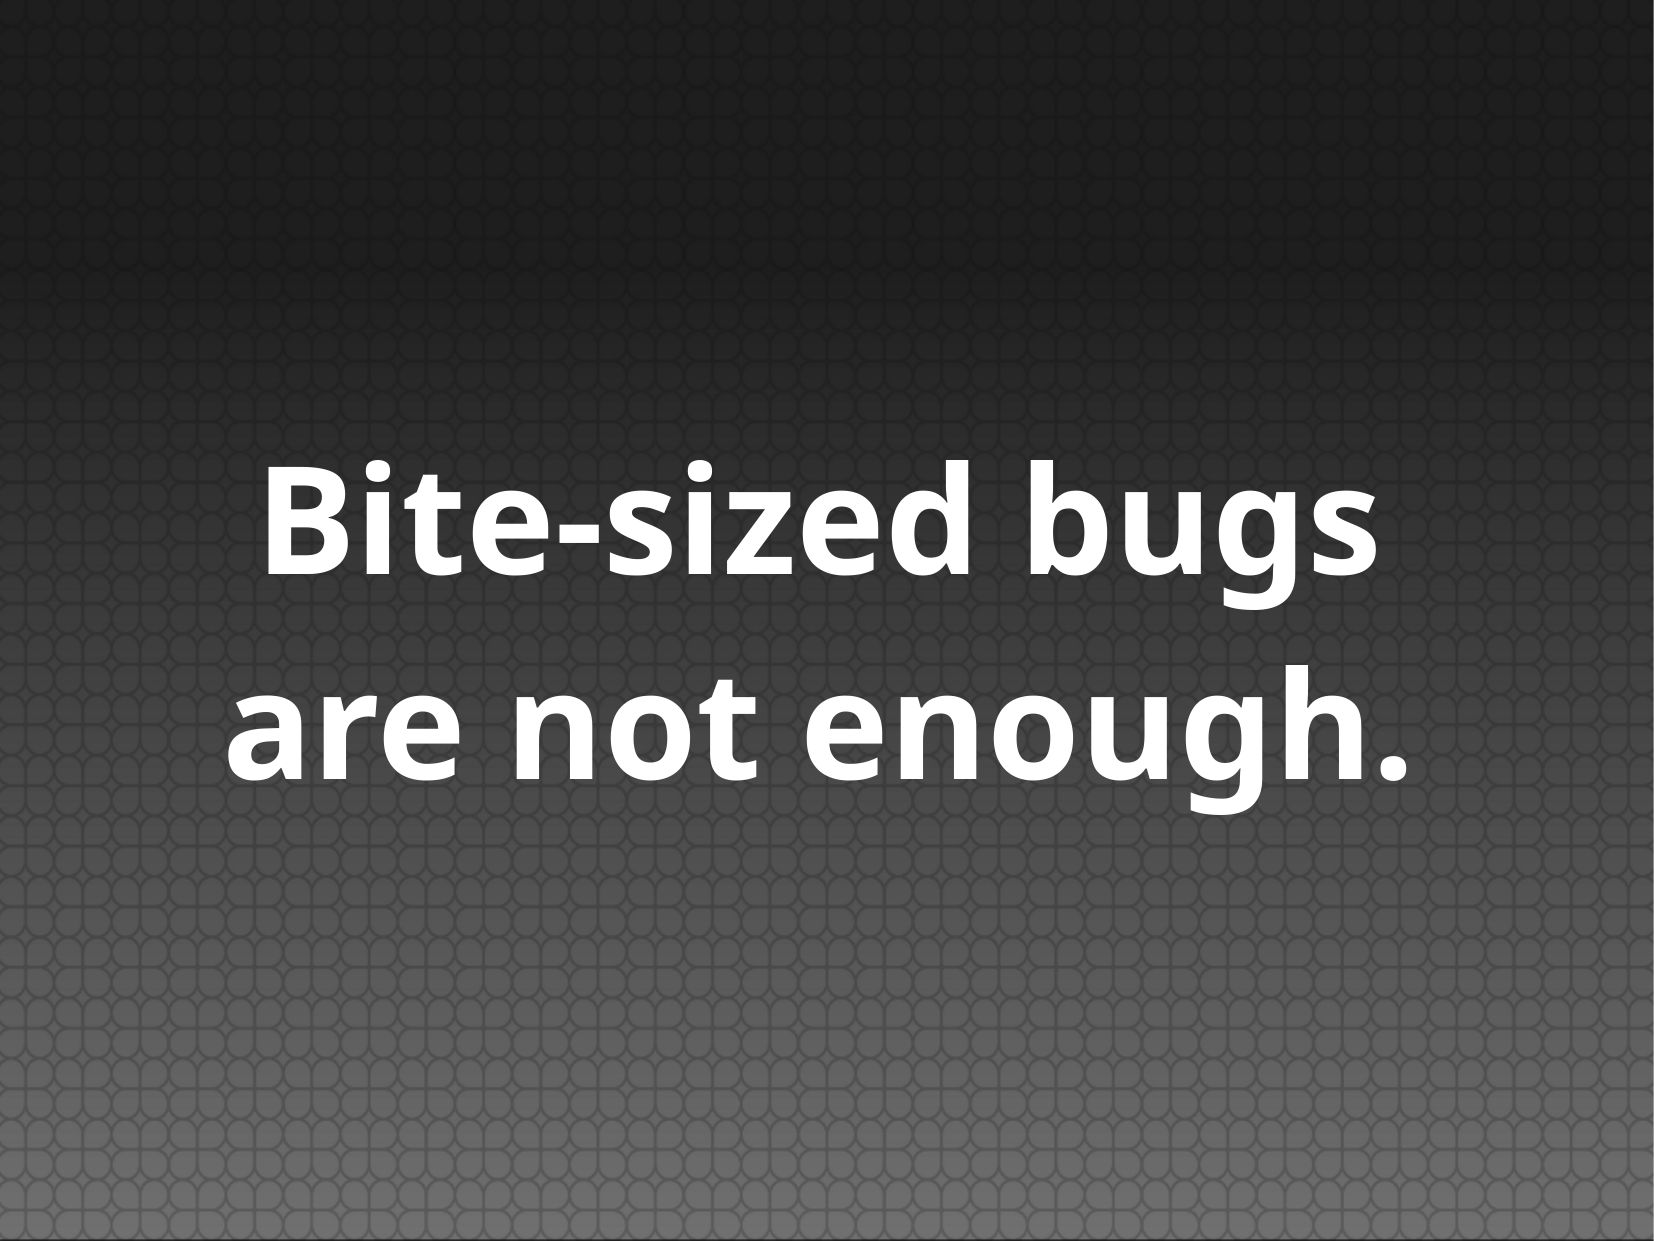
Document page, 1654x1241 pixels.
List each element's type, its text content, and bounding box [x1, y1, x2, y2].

picture [0, 0, 1654, 1241]
title Bite-sized bugs are not enough. [75, 444, 1564, 794]
